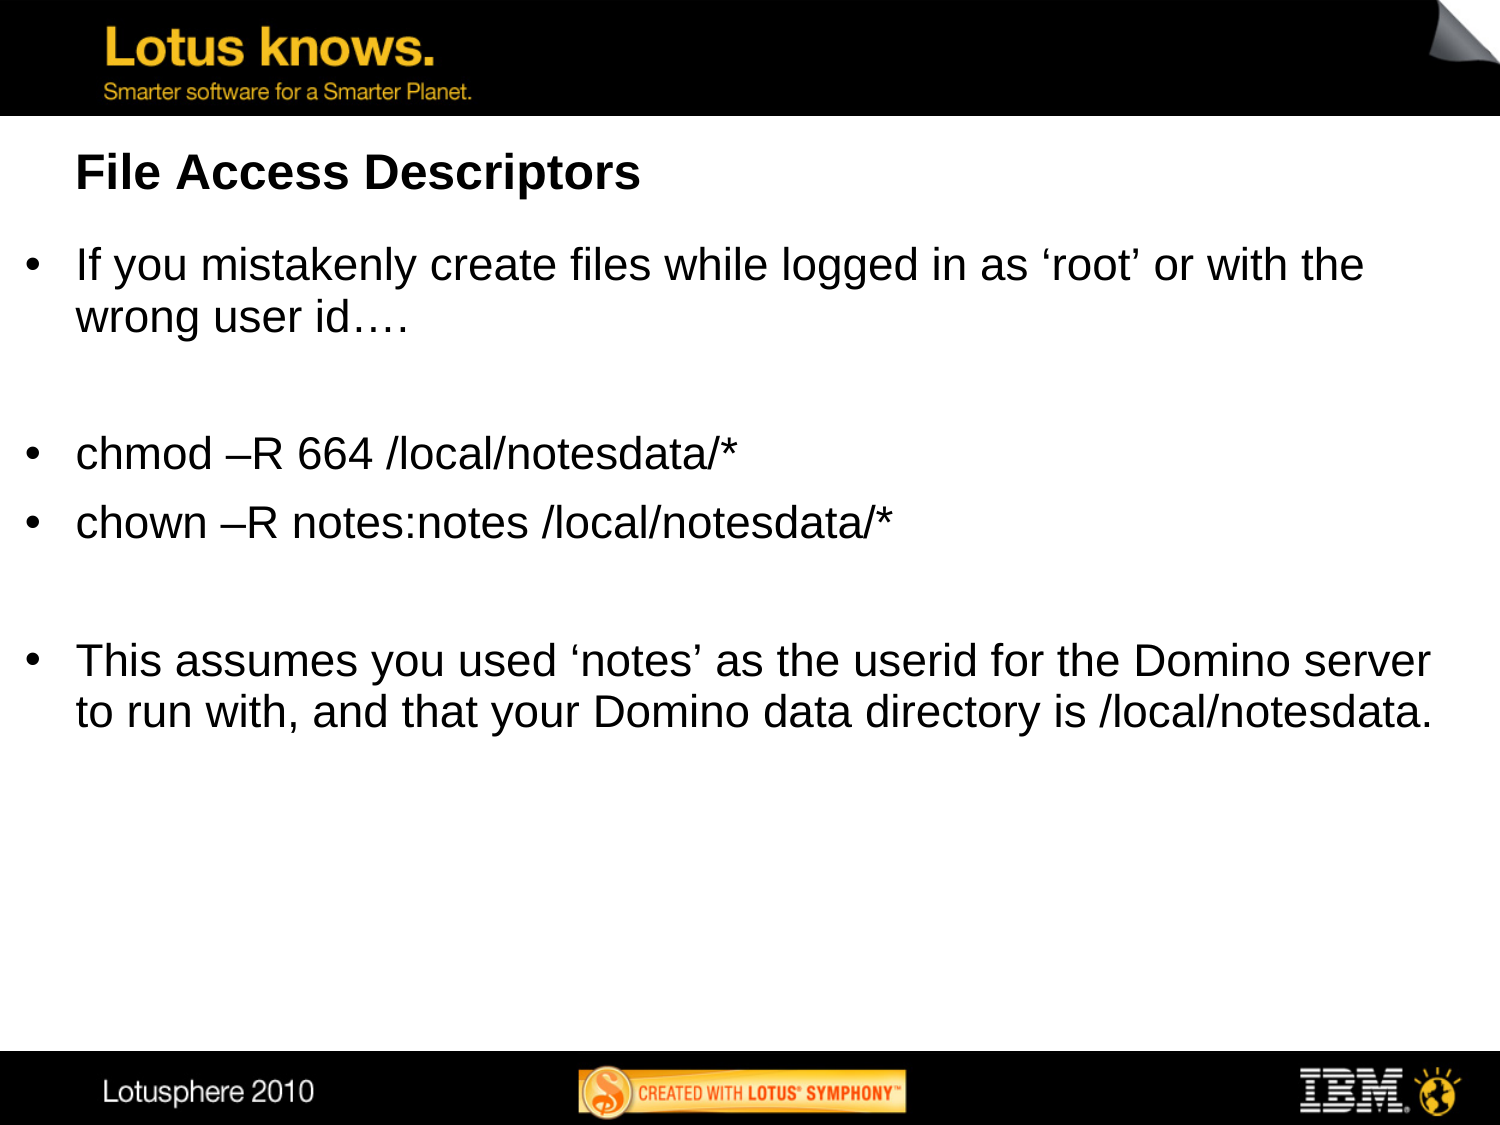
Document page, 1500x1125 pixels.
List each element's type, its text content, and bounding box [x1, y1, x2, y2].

list If you mistakenly create files while logged in as ‘root’ or with the wrong user id…. chmod –R 664 /local/notesdata/* chown –R notes:notes /local/notesdata/* This assumes you used ‘notes’ as the userid for the Domino server to run with, and that your Domino data directory is /local/notesdata. [24, 237, 1476, 1026]
title File Access Descriptors [74, 137, 1475, 200]
picture [0, 0, 1500, 114]
picture [0, 1053, 1500, 1125]
